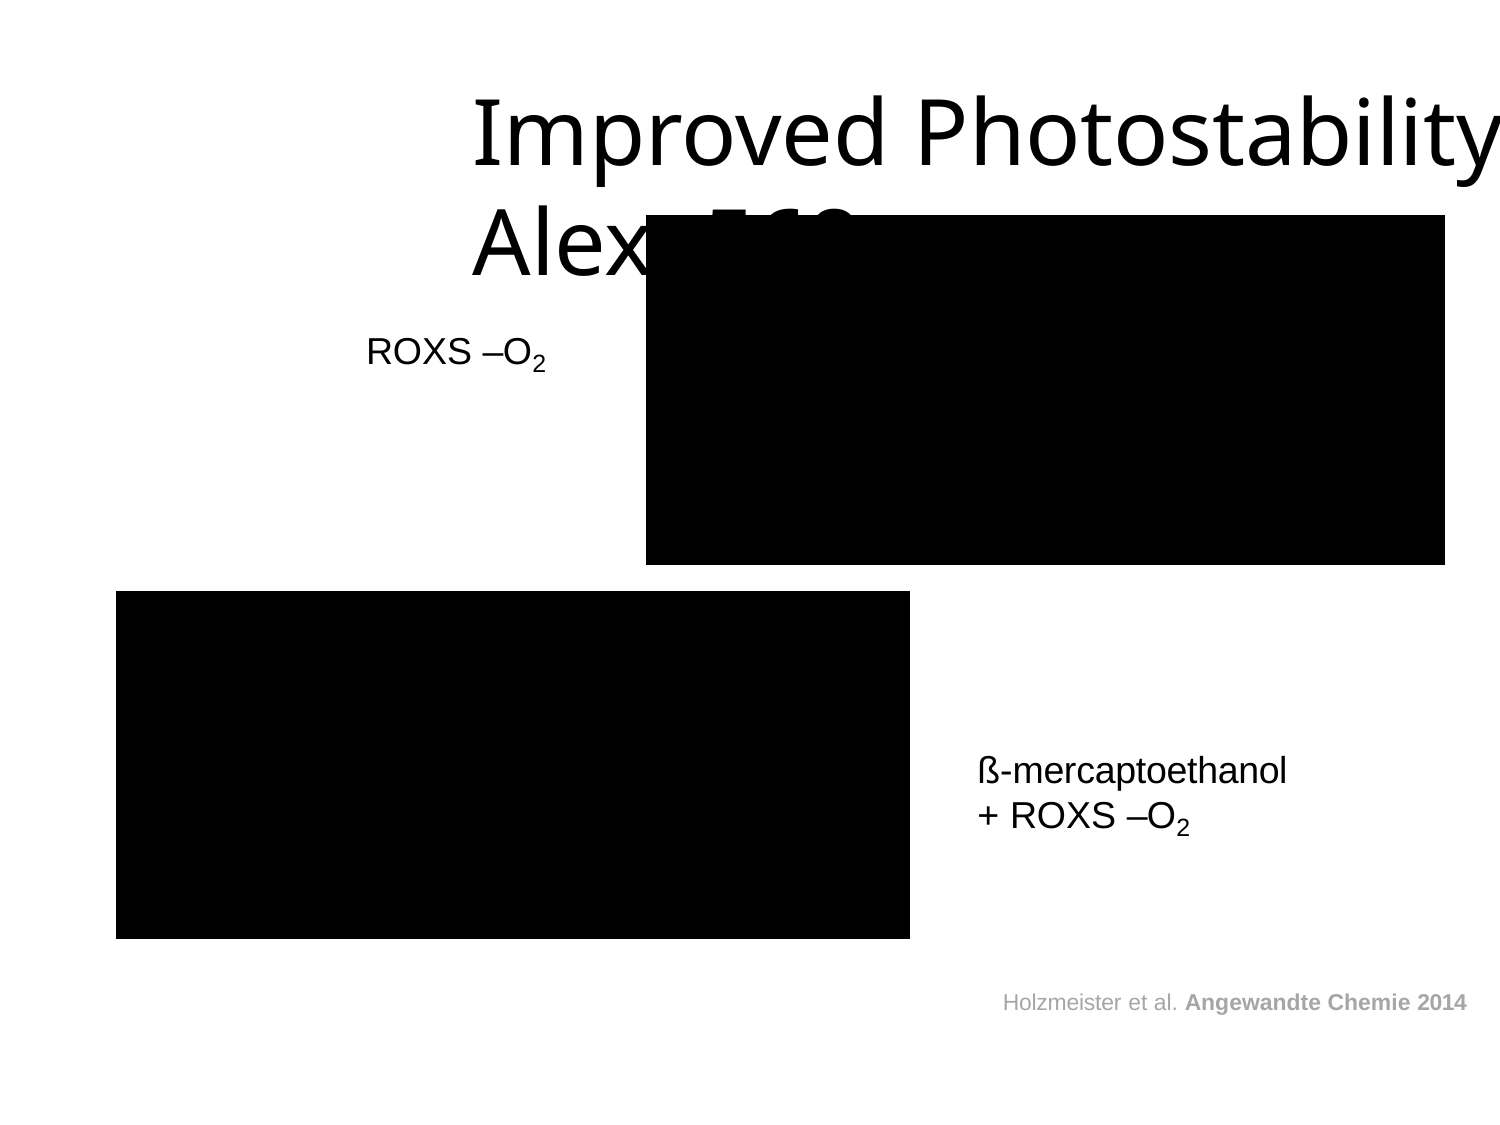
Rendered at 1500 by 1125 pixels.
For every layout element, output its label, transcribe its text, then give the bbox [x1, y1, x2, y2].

text_box ß-mercaptoethanol + ROXS –O2 [971, 743, 1298, 838]
title Improved Photostability for Alexa568 [137, 97, 1500, 240]
text_box ROXS –O2 [359, 324, 553, 374]
picture [116, 592, 910, 940]
picture [646, 215, 1445, 565]
text_box Holzmeister et al. Angewandte Chemie 2014 [1000, 984, 1471, 1015]
